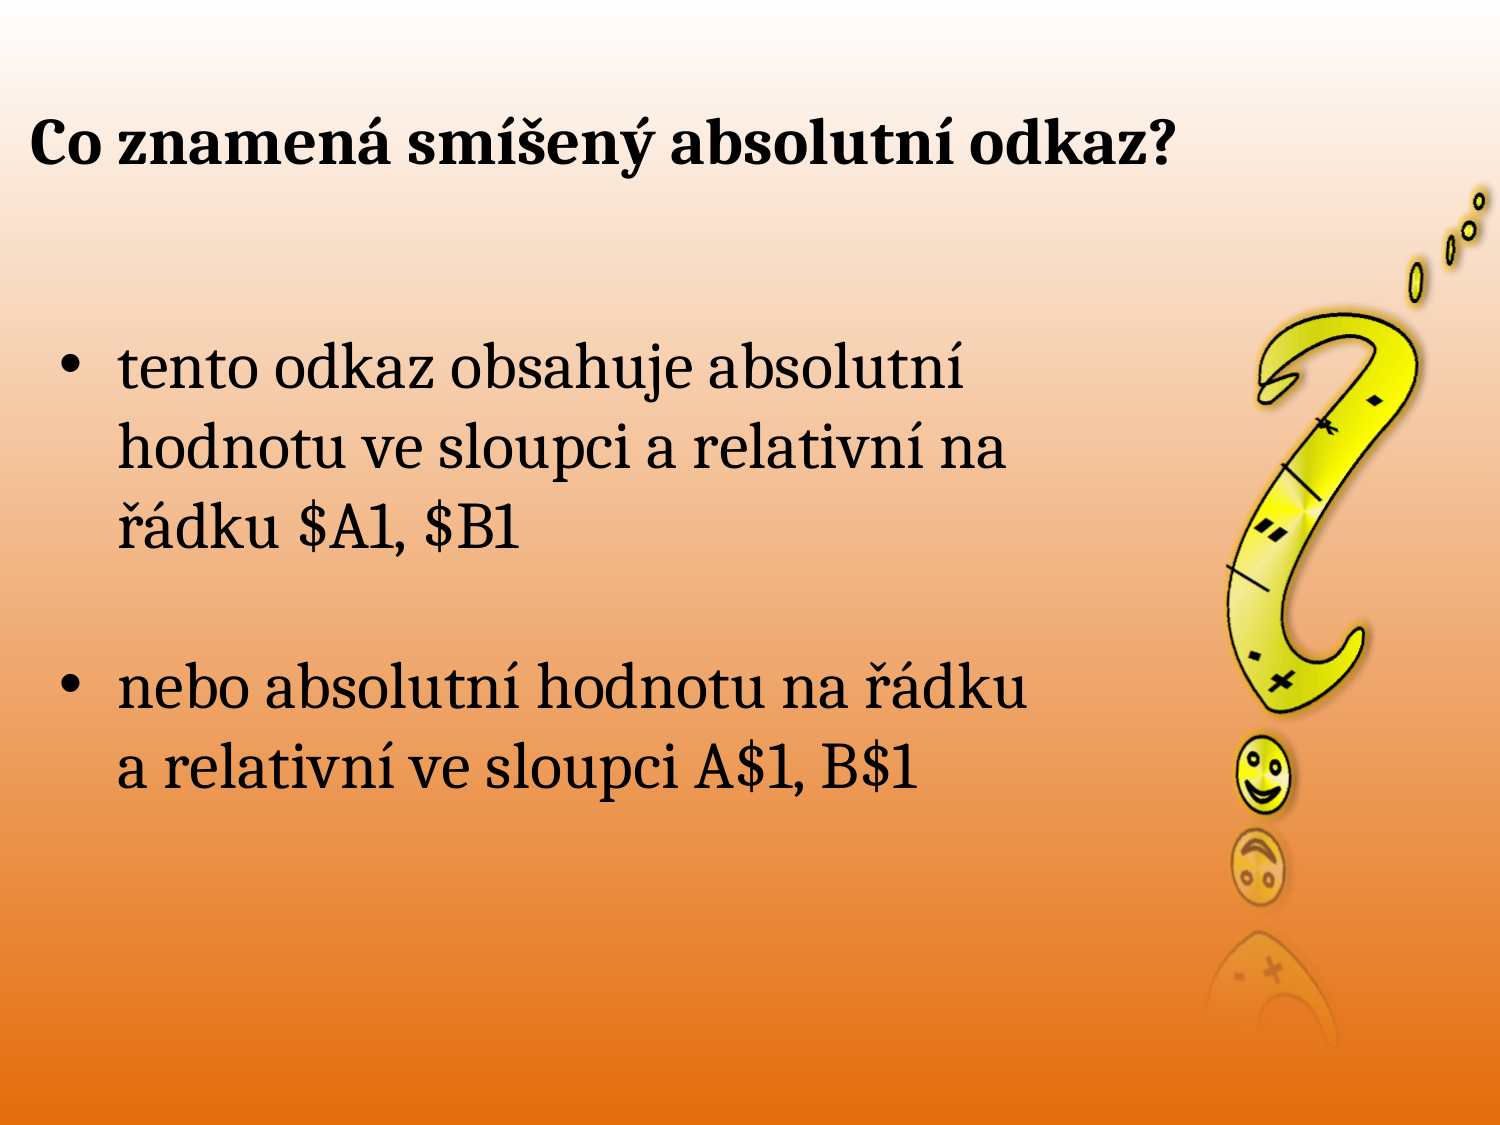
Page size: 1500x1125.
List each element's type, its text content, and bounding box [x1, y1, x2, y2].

text_box Co znamená smíšený absolutní odkaz? [0, 90, 1211, 186]
picture [1171, 160, 1500, 1125]
text_box tento odkaz obsahuje absolutní hodnotu ve sloupci a relativní na řádku $A1, $B1 nebo absolutní hodnotu na řádku a relativní ve sloupci A$1, B$1 [0, 314, 1199, 970]
